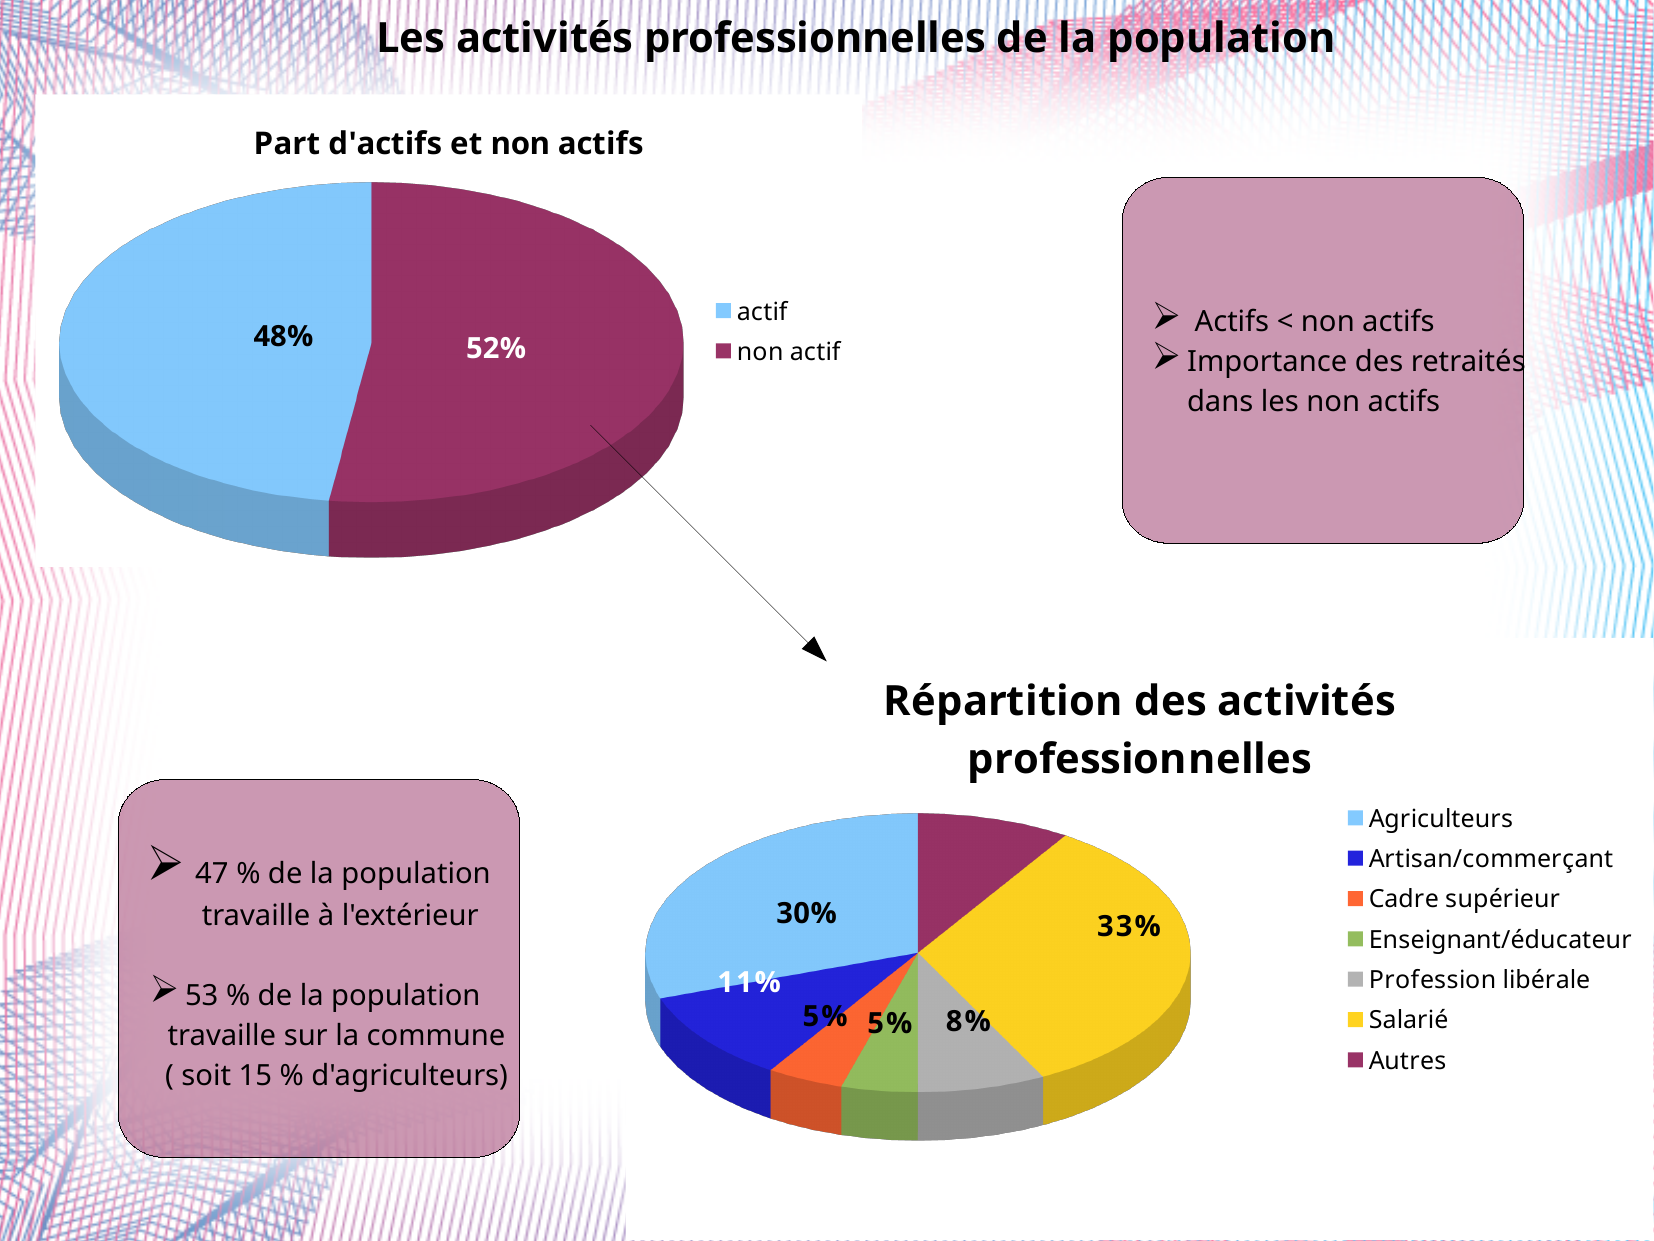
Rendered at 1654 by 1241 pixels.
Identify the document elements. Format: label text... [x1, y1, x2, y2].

text_box 47 % de la population travaille à l'extérieur 53 % de la population travaille sur la commune ( soit 15 % d'agriculteurs) [118, 779, 520, 1158]
picture [0, 0, 1654, 1241]
chart [625, 637, 1654, 1241]
text_box Actifs < non actifs Importance des retraités dans les non actifs [1122, 177, 1524, 544]
text_box 52% [437, 318, 556, 375]
text_box 48% [224, 307, 343, 363]
chart [35, 94, 863, 567]
text_box Les activités professionnelles de la population [259, 0, 1453, 74]
